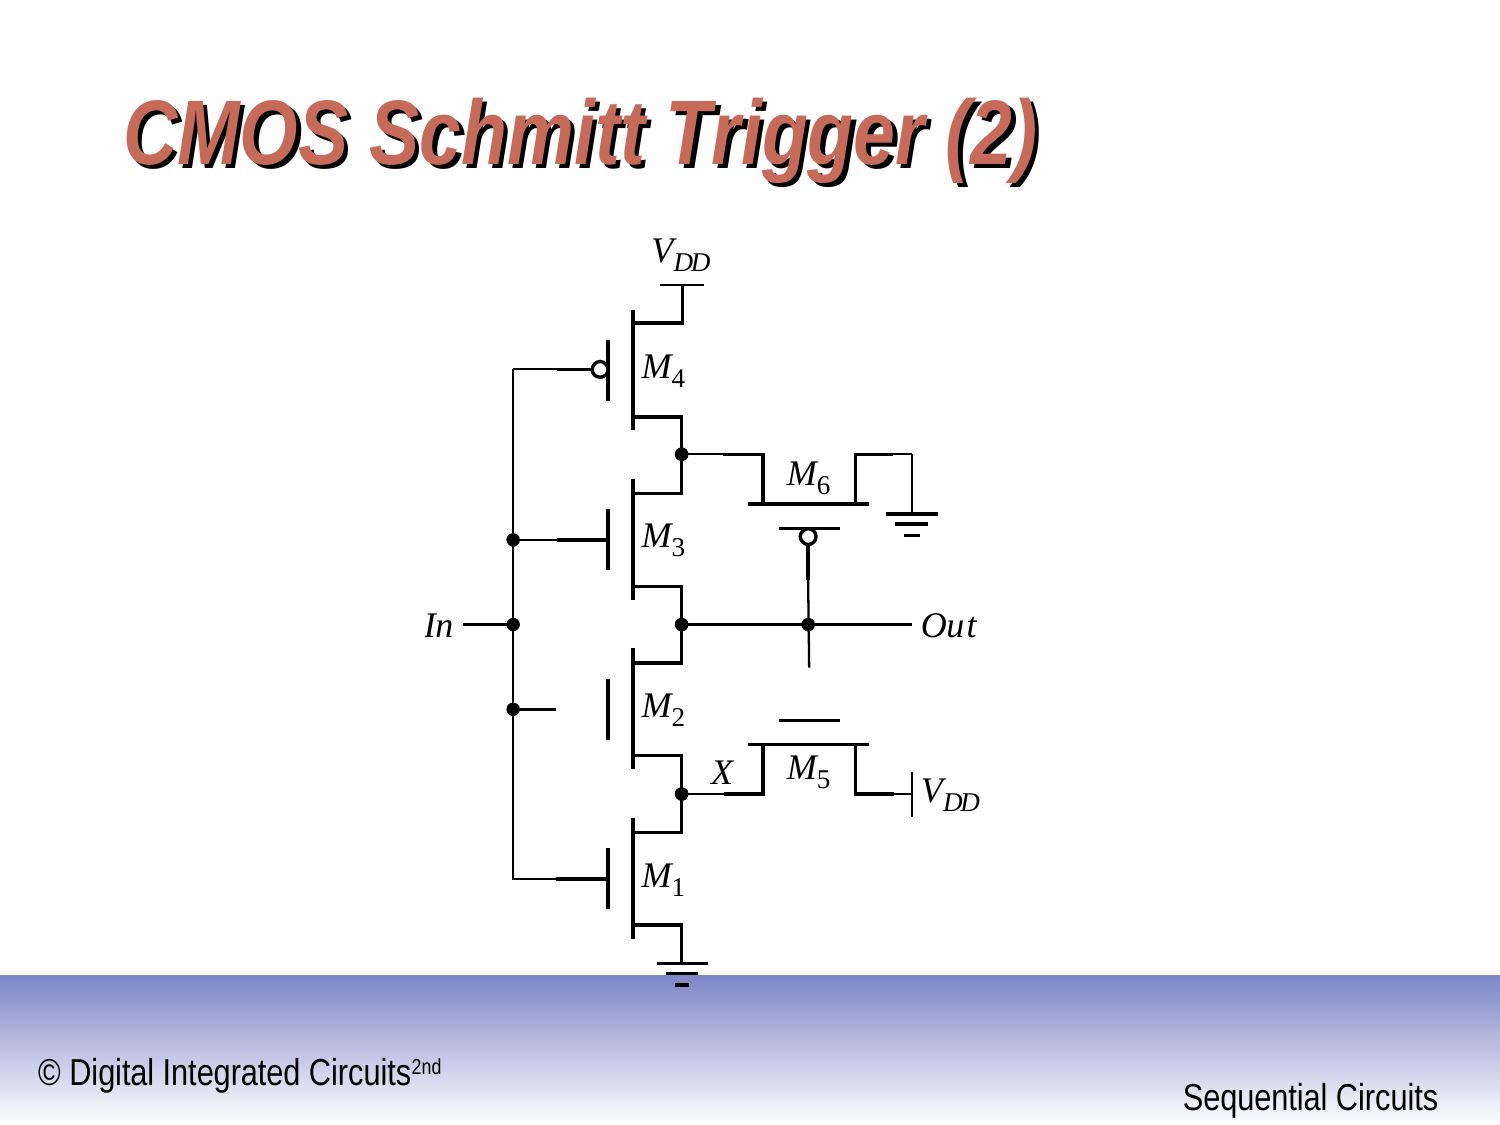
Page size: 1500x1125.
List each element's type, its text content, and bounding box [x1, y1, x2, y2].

title CMOS Schmitt Trigger (2) [108, 65, 1384, 190]
picture [425, 227, 985, 990]
